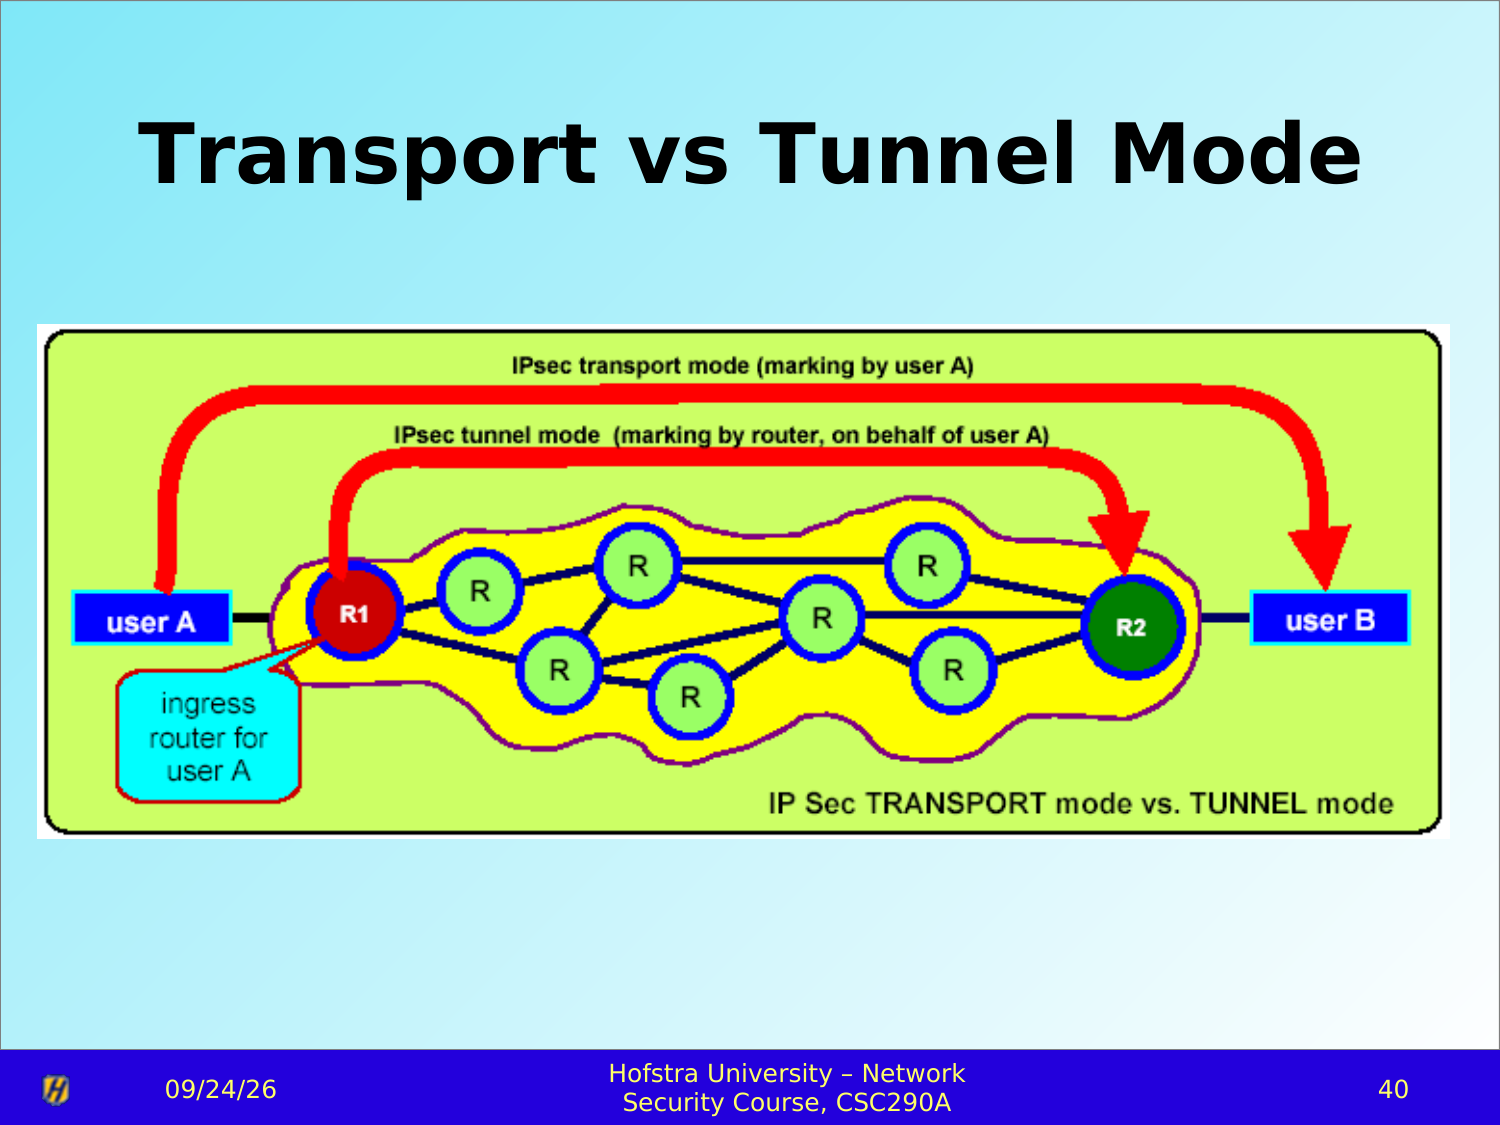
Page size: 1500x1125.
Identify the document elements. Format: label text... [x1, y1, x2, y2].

picture [37, 1072, 76, 1110]
title Transport vs Tunnel Mode [112, 95, 1391, 212]
picture [37, 324, 1450, 839]
